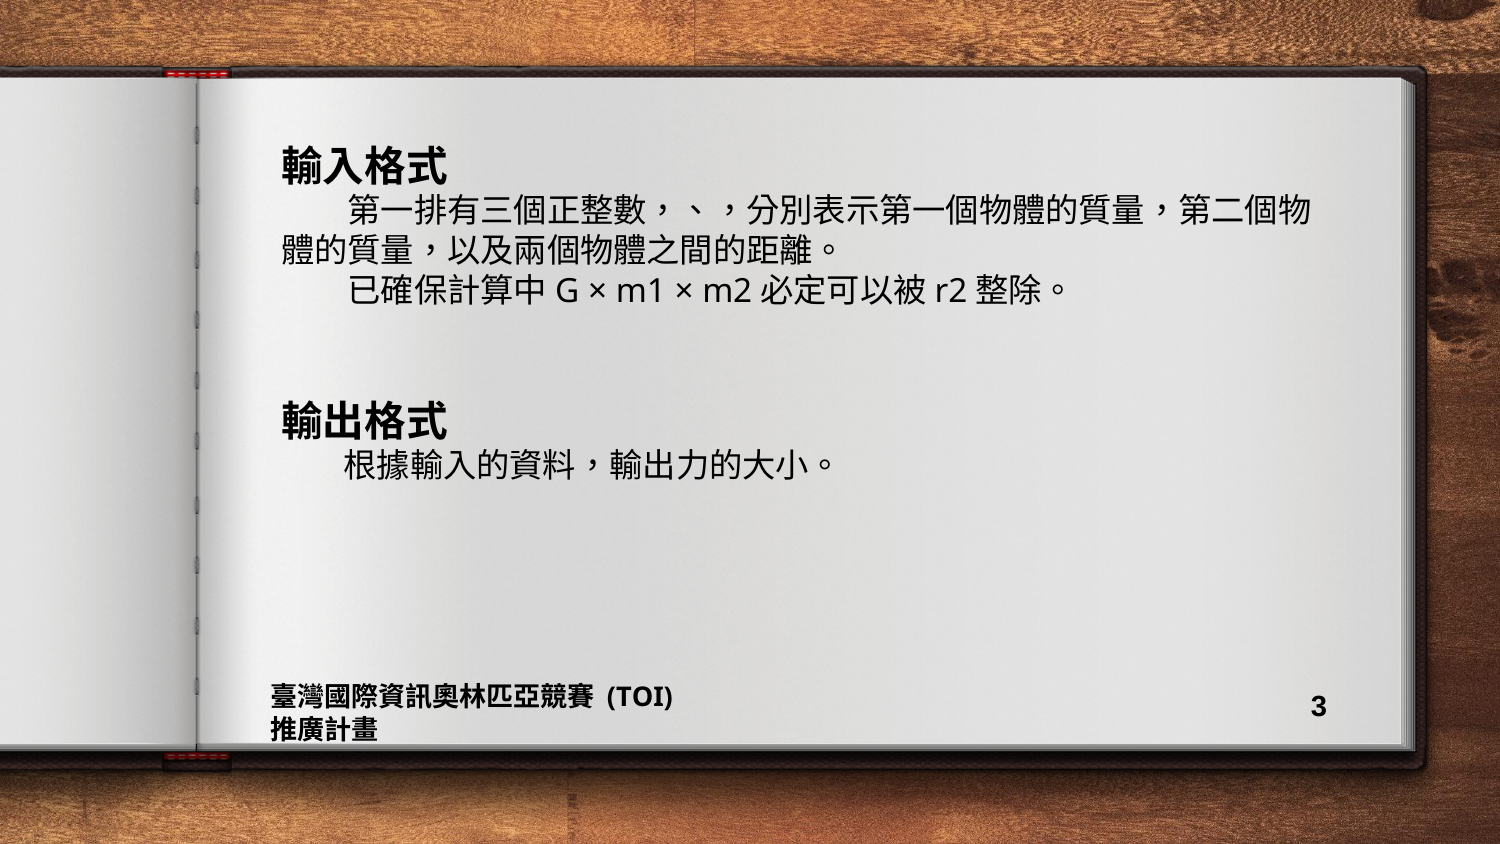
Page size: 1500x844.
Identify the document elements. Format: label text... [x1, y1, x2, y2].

text_box 輸出格式 根據輸入的資料，輸出力的大小。 [266, 387, 1368, 640]
text_box 輸入格式 第一排有三個正整數，、，分別表示第一個物體的質量，第二個物體的質量，以及兩個物體之間的距離。 已確保計算中G × m1 × m2必定可以被r2整除。 [266, 132, 1356, 364]
text_box 3 [1295, 672, 1386, 737]
